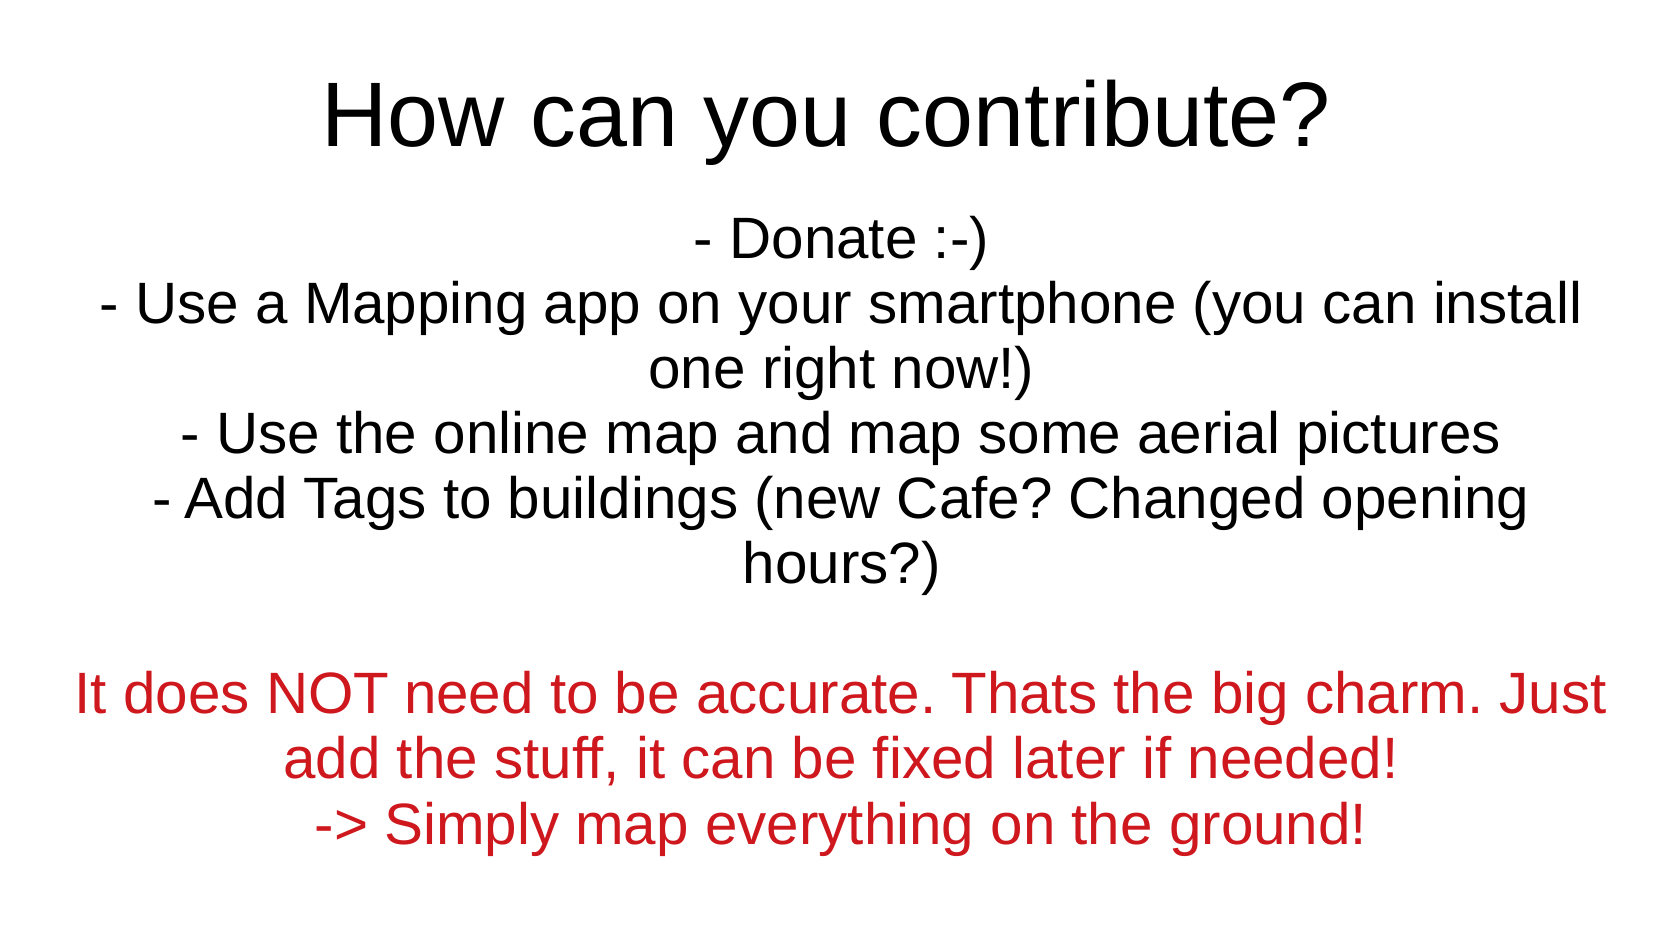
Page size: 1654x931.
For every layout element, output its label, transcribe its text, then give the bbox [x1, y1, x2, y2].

title How can you contribute? [82, 37, 1571, 152]
subtitle - Donate :-) - Use a Mapping app on your smartphone (you can install one right now!) - Use the online map and map some aerial pictures - Add Tags to buildings (new Cafe? Changed opening hours?) It does NOT need to be accurate. Thats the big charm. Just add the stuff, it can be fixed later if needed! -> Simply map everything on the ground! [45, 152, 1639, 931]
